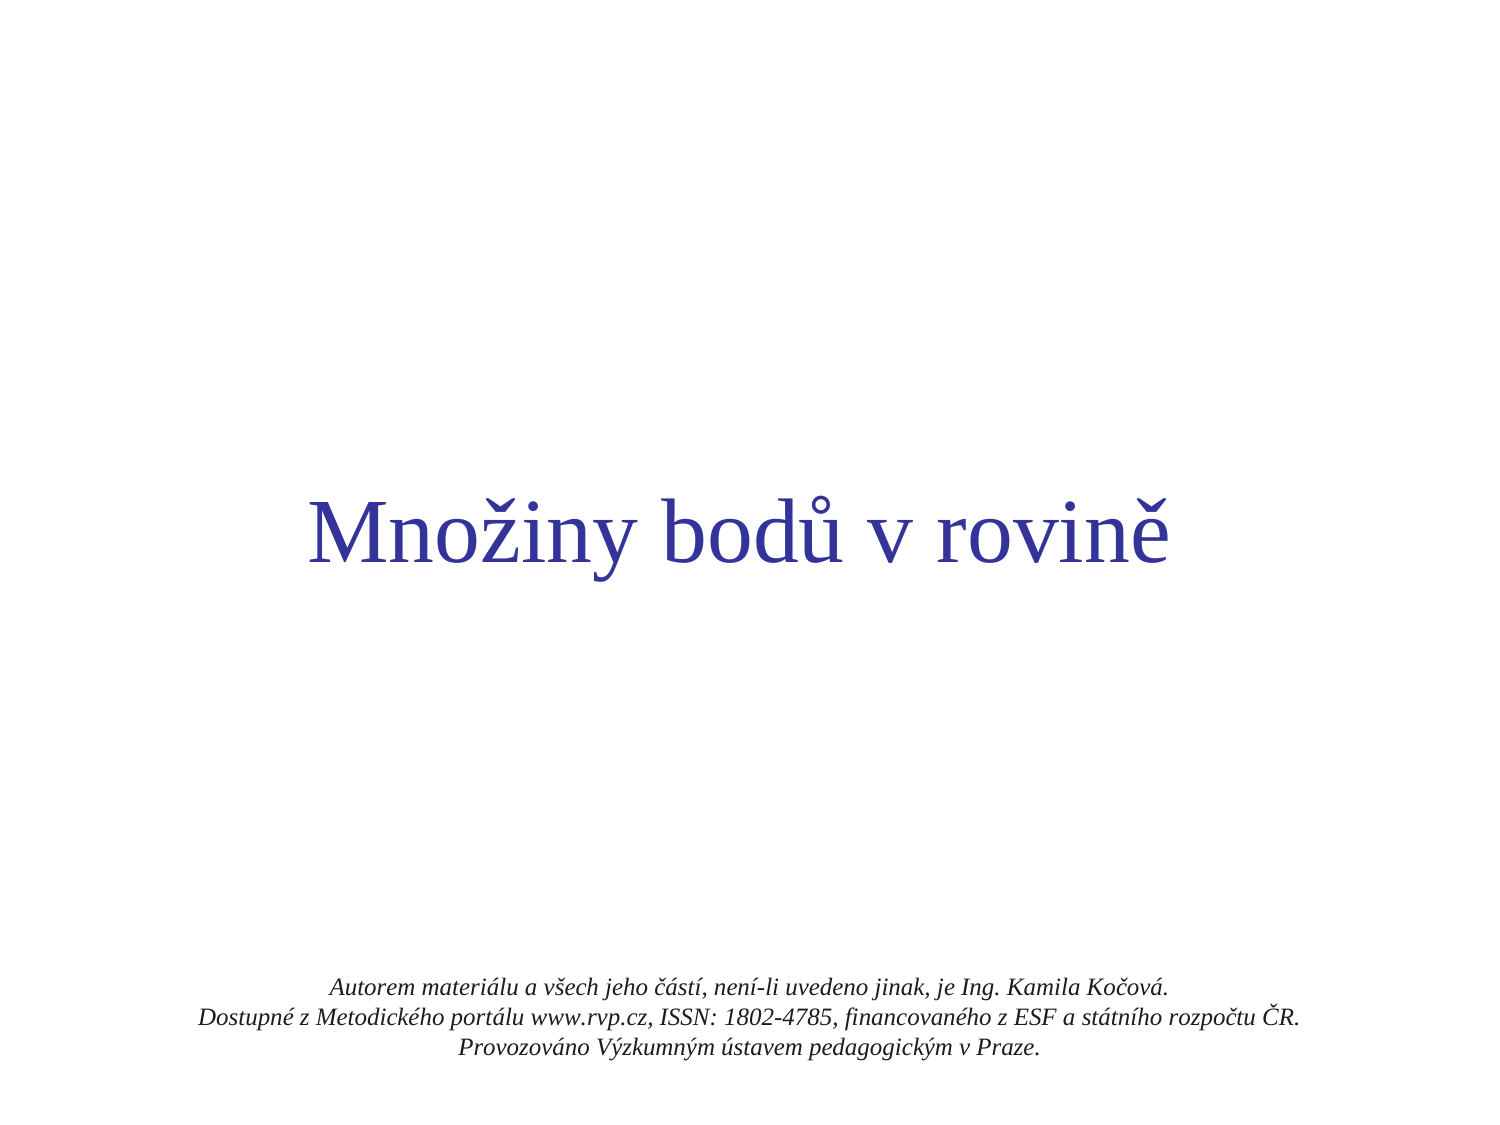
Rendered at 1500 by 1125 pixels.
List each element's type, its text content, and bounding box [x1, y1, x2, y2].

text_box Autorem materiálu a všech jeho částí, není-li uvedeno jinak, je Ing. Kamila Kočová. Dostupné z Metodického portálu www.rvp.cz, ISSN: 1802-4785, financovaného z ESF a státního rozpočtu ČR. Provozováno Výzkumným ústavem pedagogickým v Praze. [0, 963, 1500, 1069]
text_box Množiny bodů v rovině [64, 432, 1415, 621]
